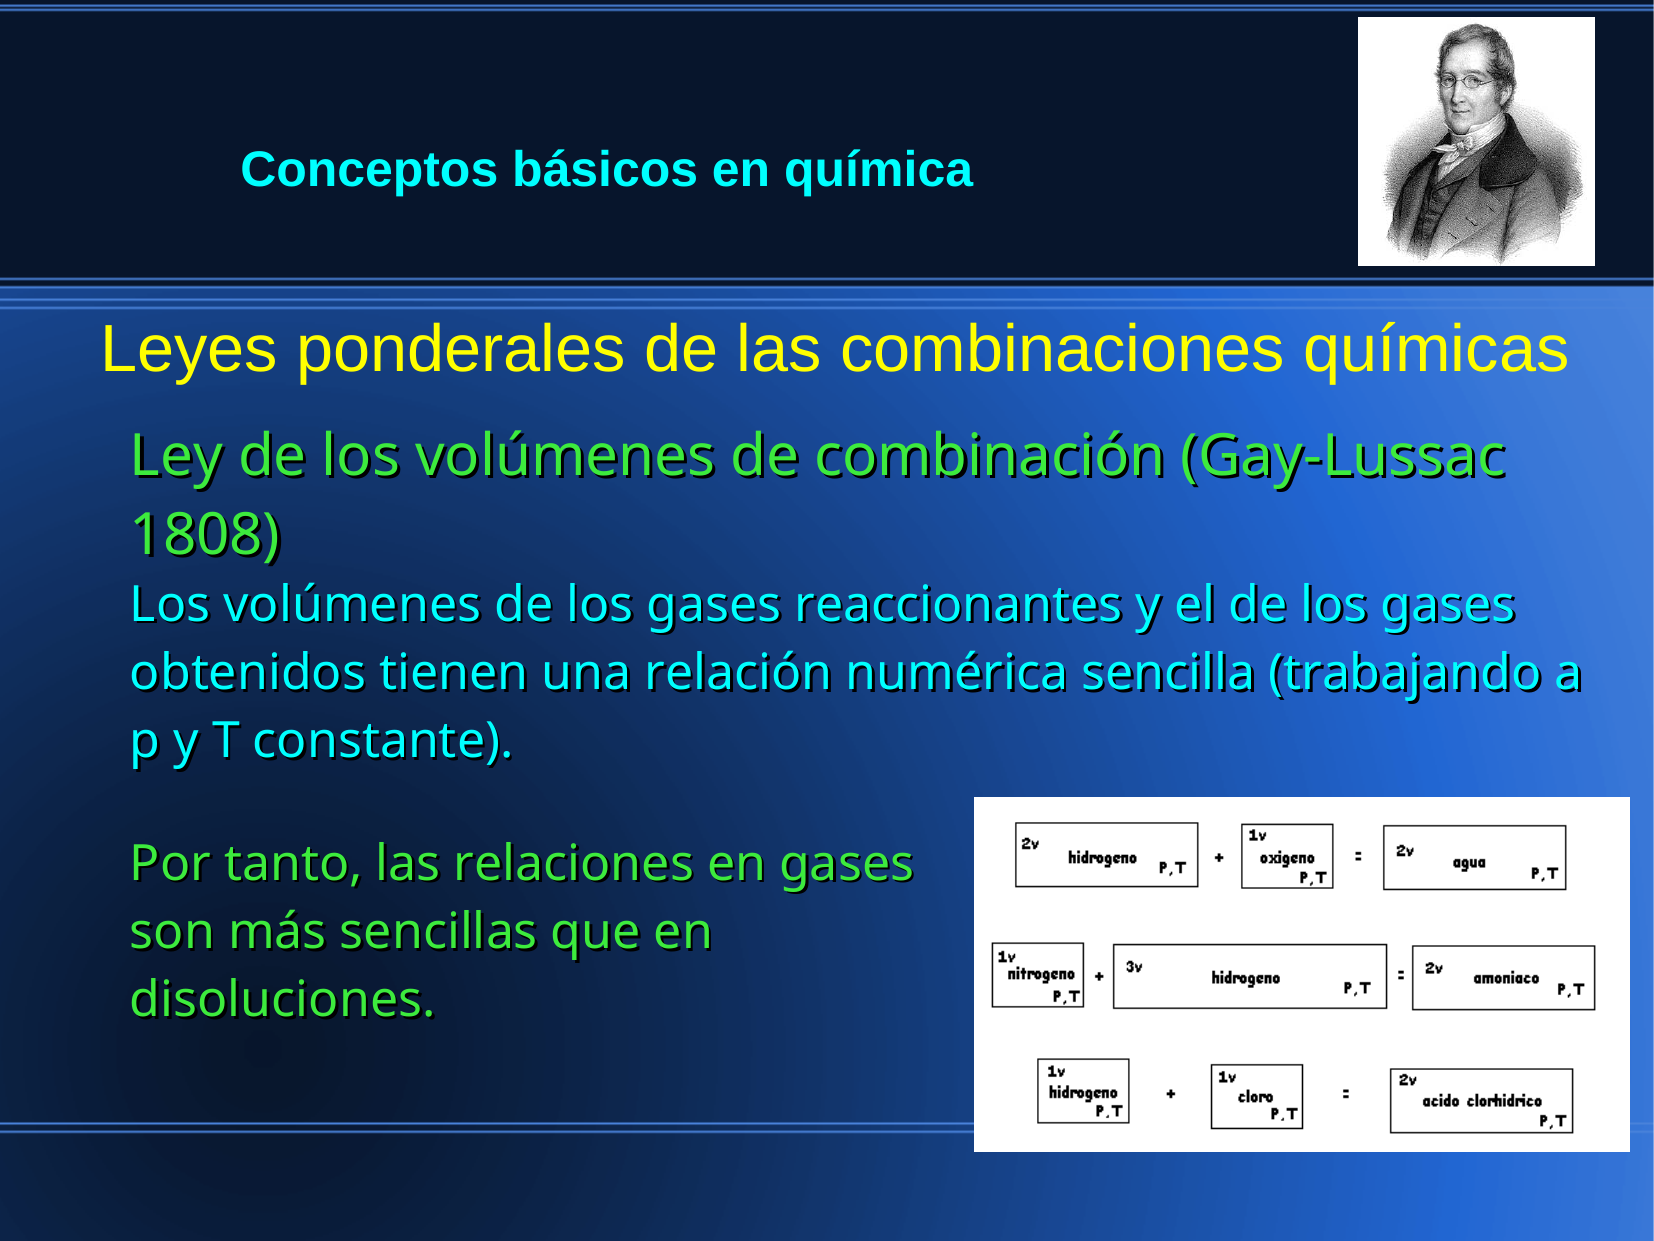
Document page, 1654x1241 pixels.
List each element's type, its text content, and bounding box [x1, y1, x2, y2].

picture [0, 0, 1654, 1241]
title Conceptos básicos en química [32, 118, 1182, 220]
list Leyes ponderales de las combinaciones químicas [29, 206, 1654, 462]
text_box Por tanto, las relaciones en gases son más sencillas que en disoluciones. [59, 826, 945, 1028]
text_box Los volúmenes de los gases reaccionantes y el de los gases obtenidos tienen una relación numérica sencilla (trabajando a p y T constante). [59, 567, 1625, 798]
text_box Ley de los volúmenes de combinación (Gay-Lussac 1808) [59, 413, 1625, 567]
